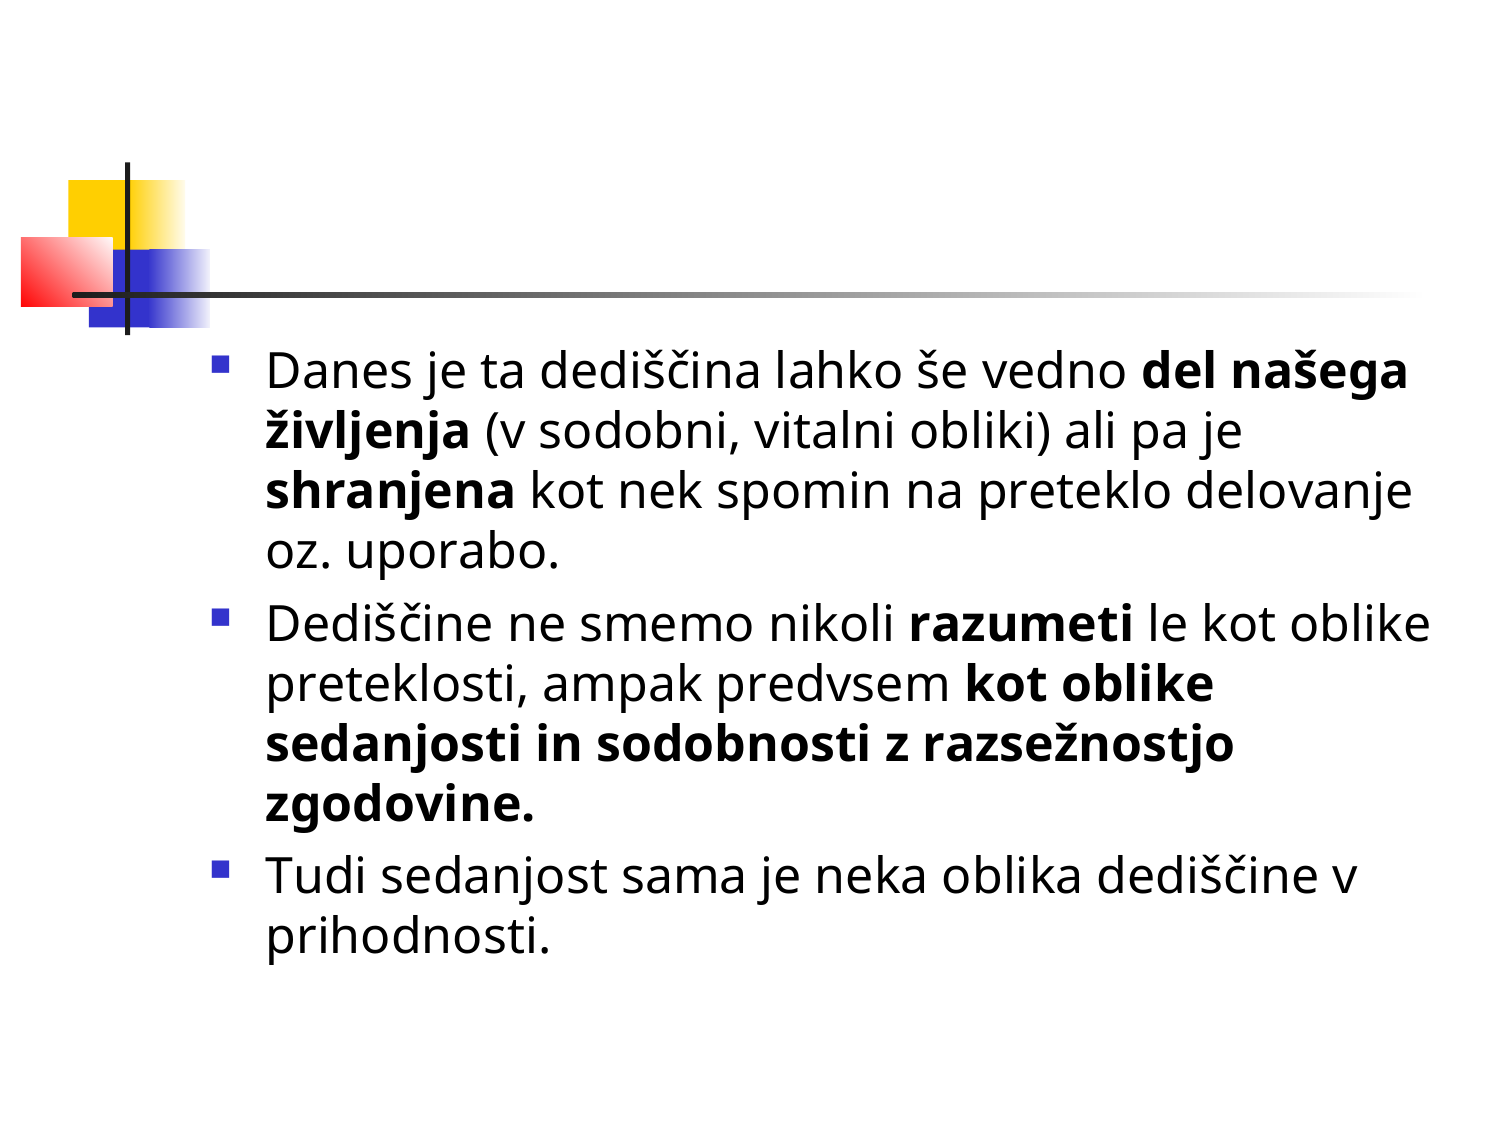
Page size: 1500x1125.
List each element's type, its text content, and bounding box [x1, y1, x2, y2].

list Danes je ta dediščina lahko še vedno del našega življenja (v sodobni, vitalni obliki) ali pa je shranjena kot nek spomin na preteklo delovanje oz. uporabo. Dediščine ne smemo nikoli razumeti le kot oblike preteklosti, ampak predvsem kot oblike sedanjosti in sodobnosti z razsežnostjo zgodovine. Tudi sedanjost sama je neka oblika dediščine v prihodnosti. [194, 330, 1469, 1125]
